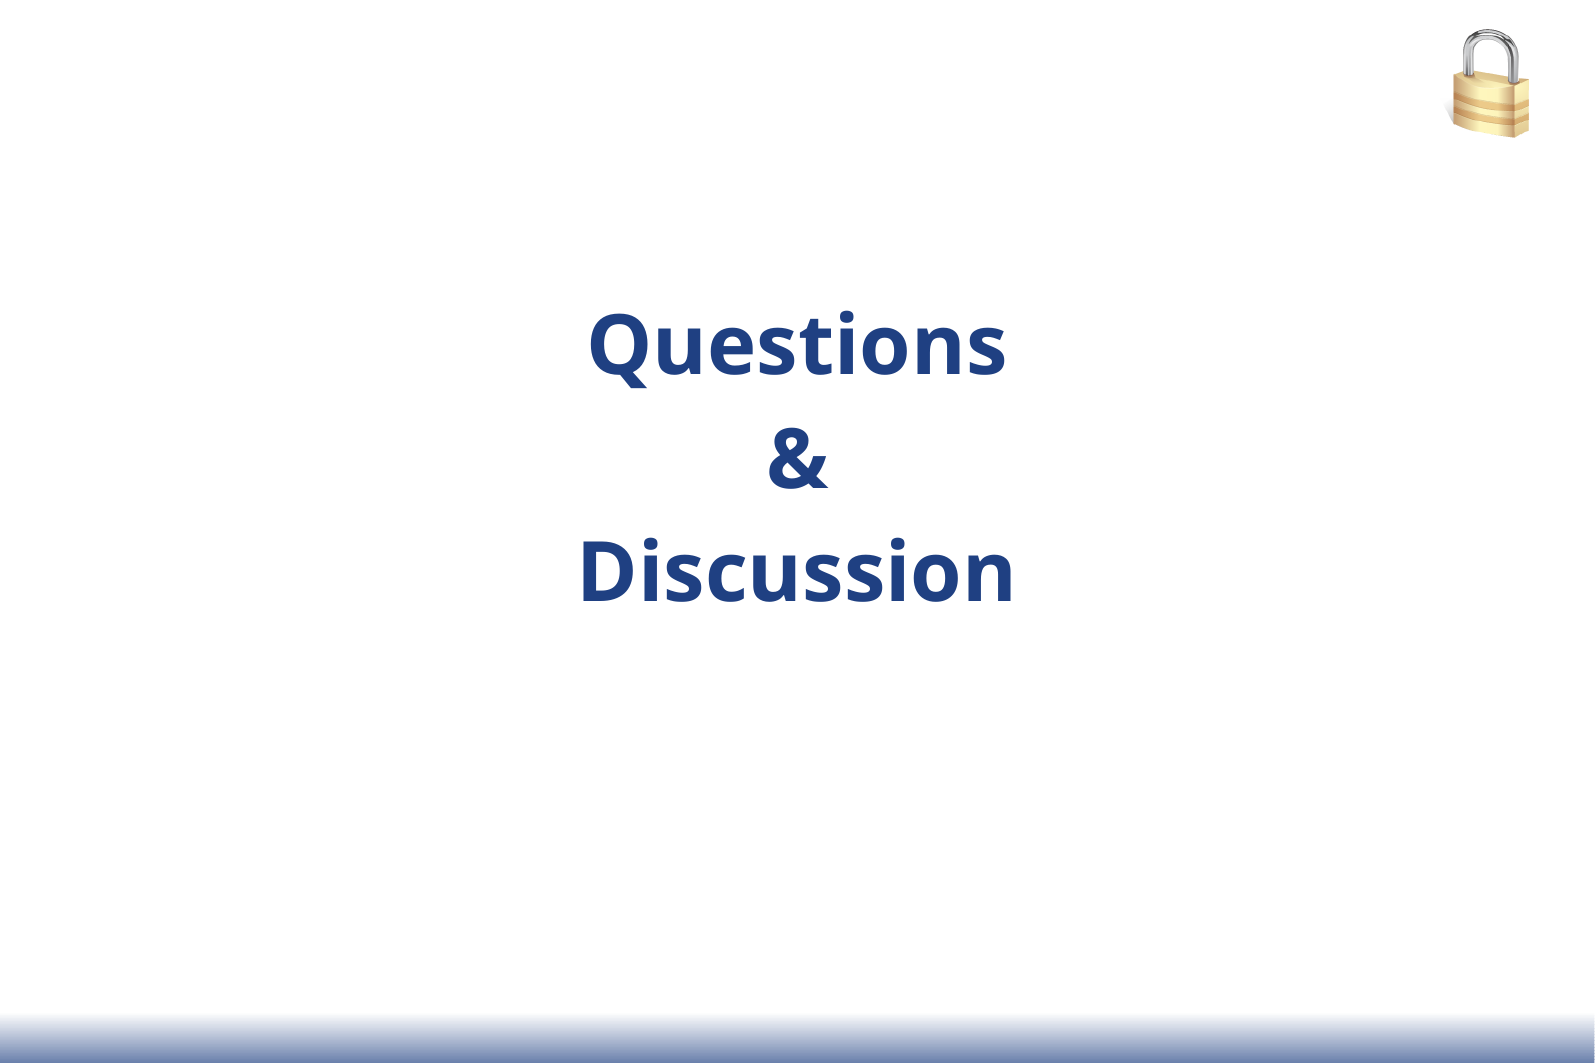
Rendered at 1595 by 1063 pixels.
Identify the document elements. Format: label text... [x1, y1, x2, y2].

picture [1423, 25, 1555, 142]
title Questions & Discussion [79, 315, 1515, 597]
